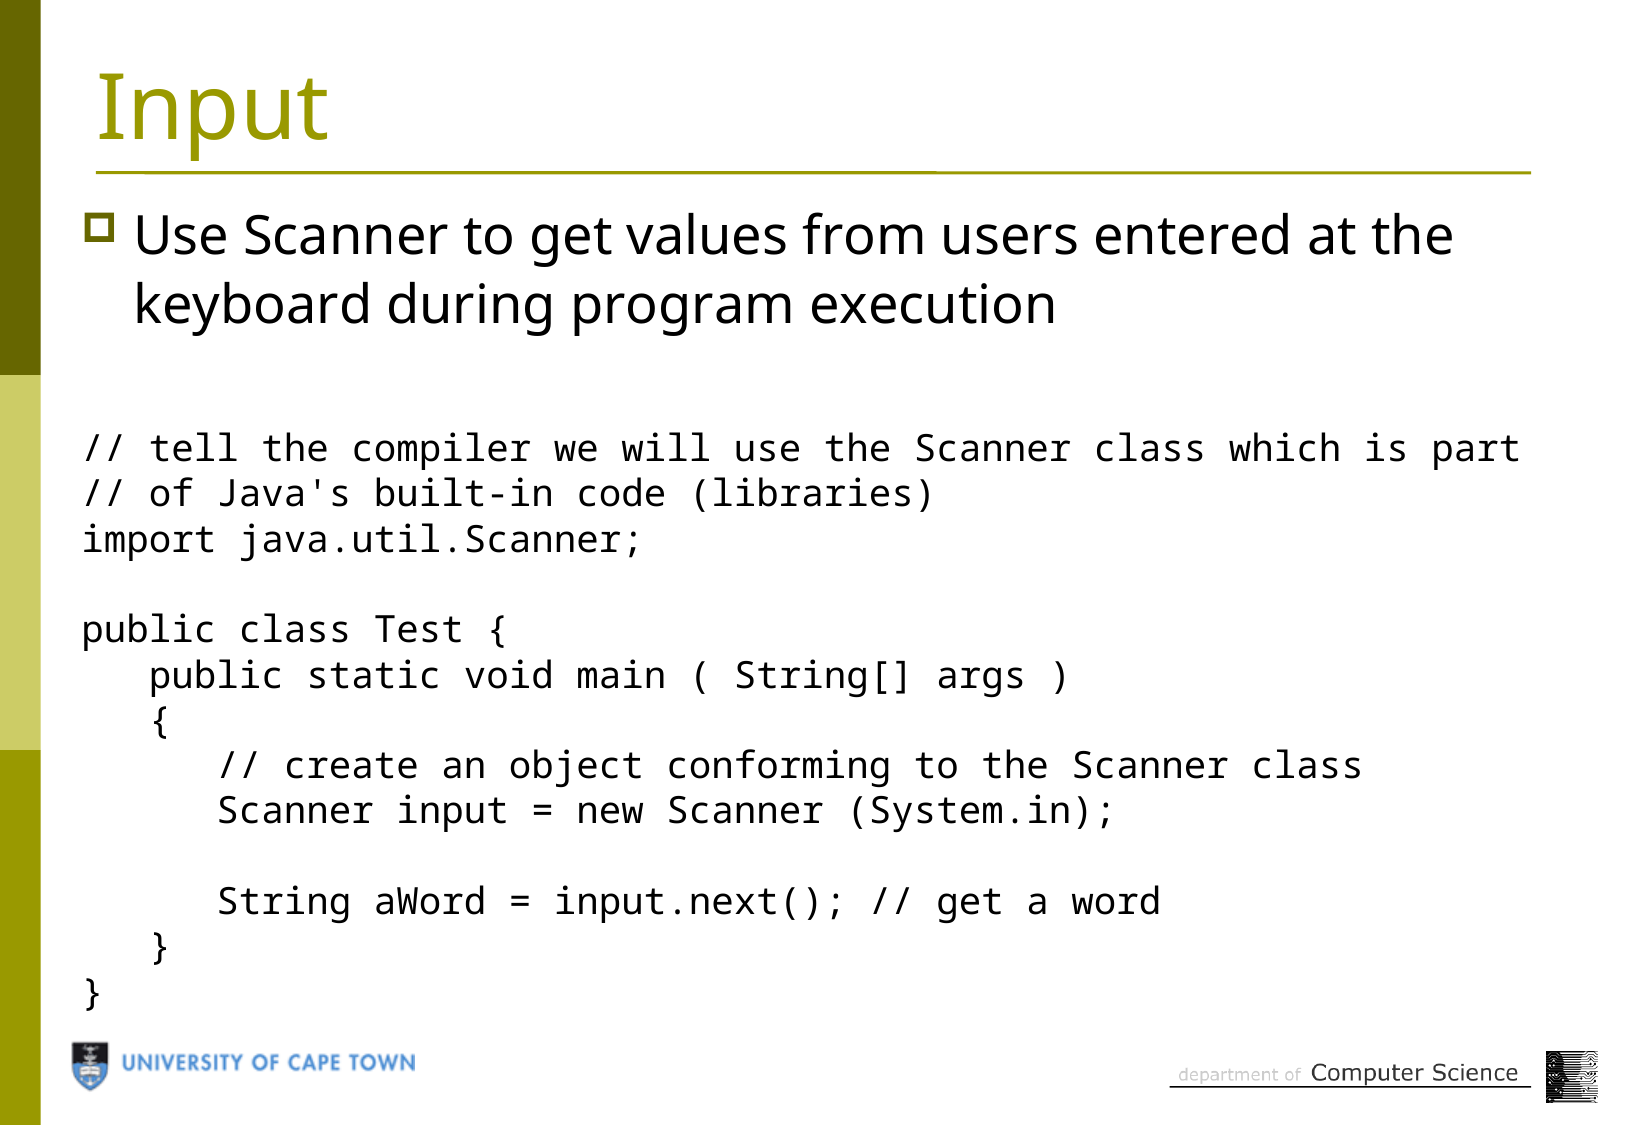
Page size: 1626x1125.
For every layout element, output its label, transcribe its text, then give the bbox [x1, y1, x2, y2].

picture [61, 1024, 415, 1103]
picture [1546, 1051, 1598, 1103]
title Input [81, 37, 1543, 180]
text_box Use Scanner to get values from users entered at the keyboard during program execution // tell the compiler we will use the Scanner class which is part // of Java's built-in code (libraries)‏ import java.util.Scanner; public class Test { public static void main ( String[] args ) { // create an object conforming to the Scanner class Scanner input = new Scanner (System.in); String aWord = input.next(); // get a word } } [81, 196, 1543, 1023]
picture [1169, 1043, 1532, 1091]
